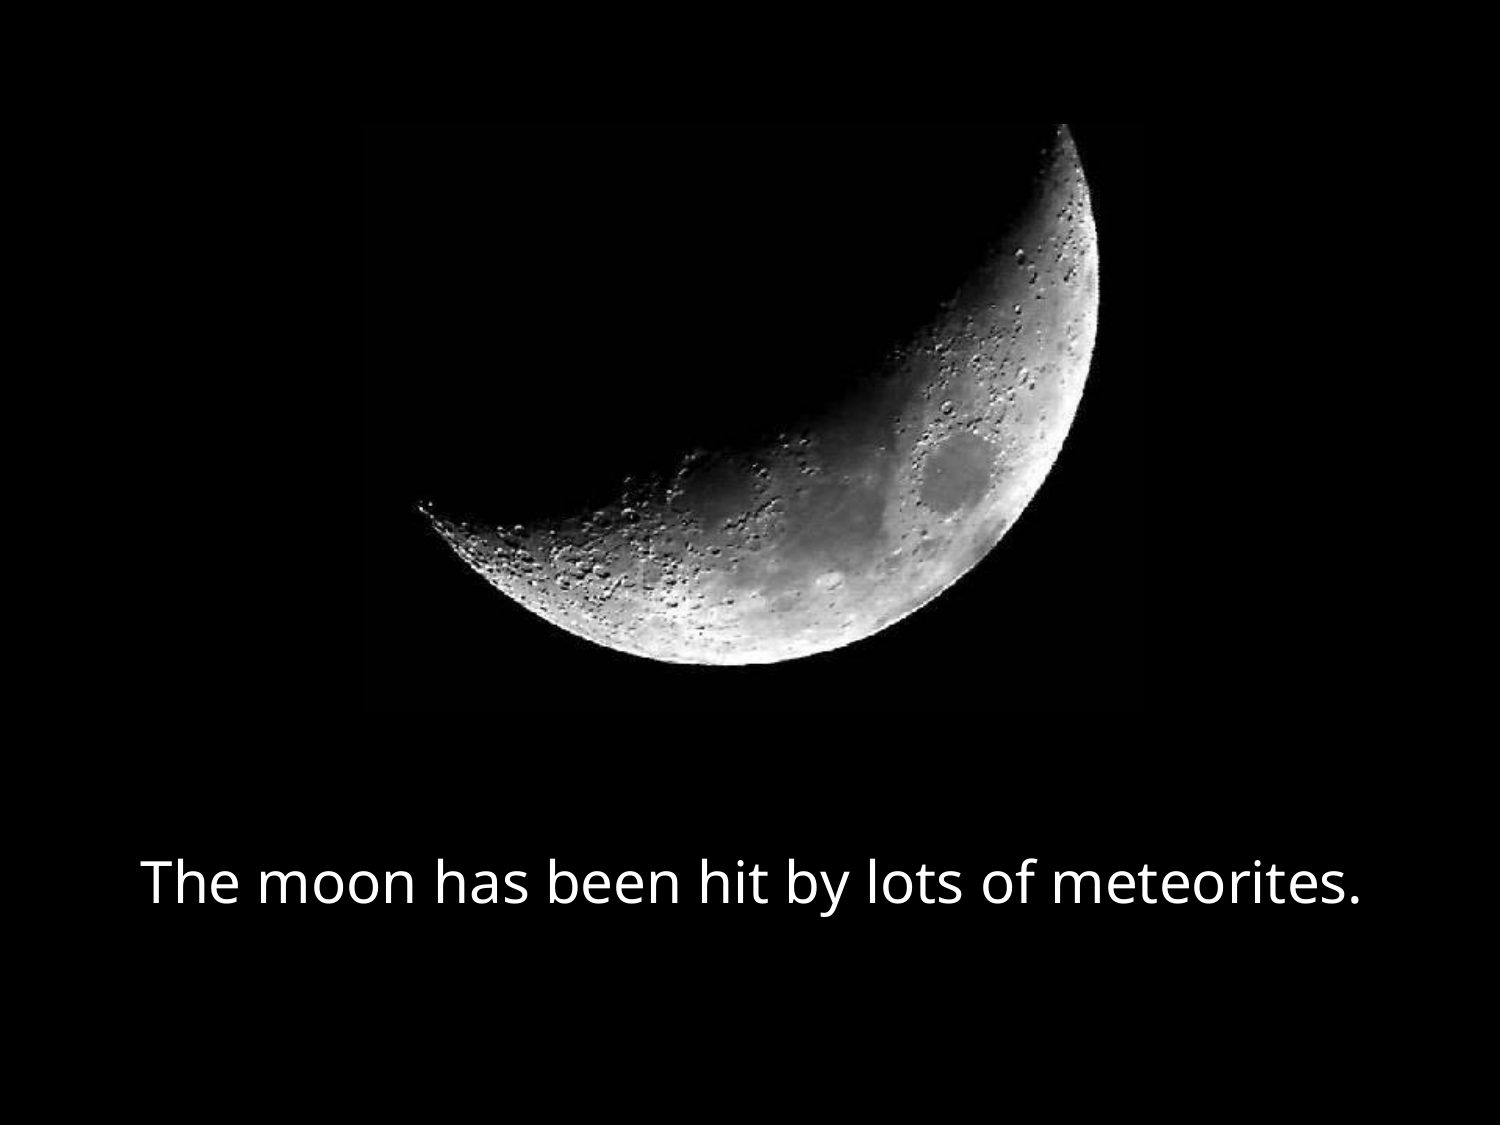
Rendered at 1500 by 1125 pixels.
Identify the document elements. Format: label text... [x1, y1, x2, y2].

text_box The moon has been hit by lots of meteorites. [125, 837, 1379, 923]
picture [362, 124, 1144, 711]
